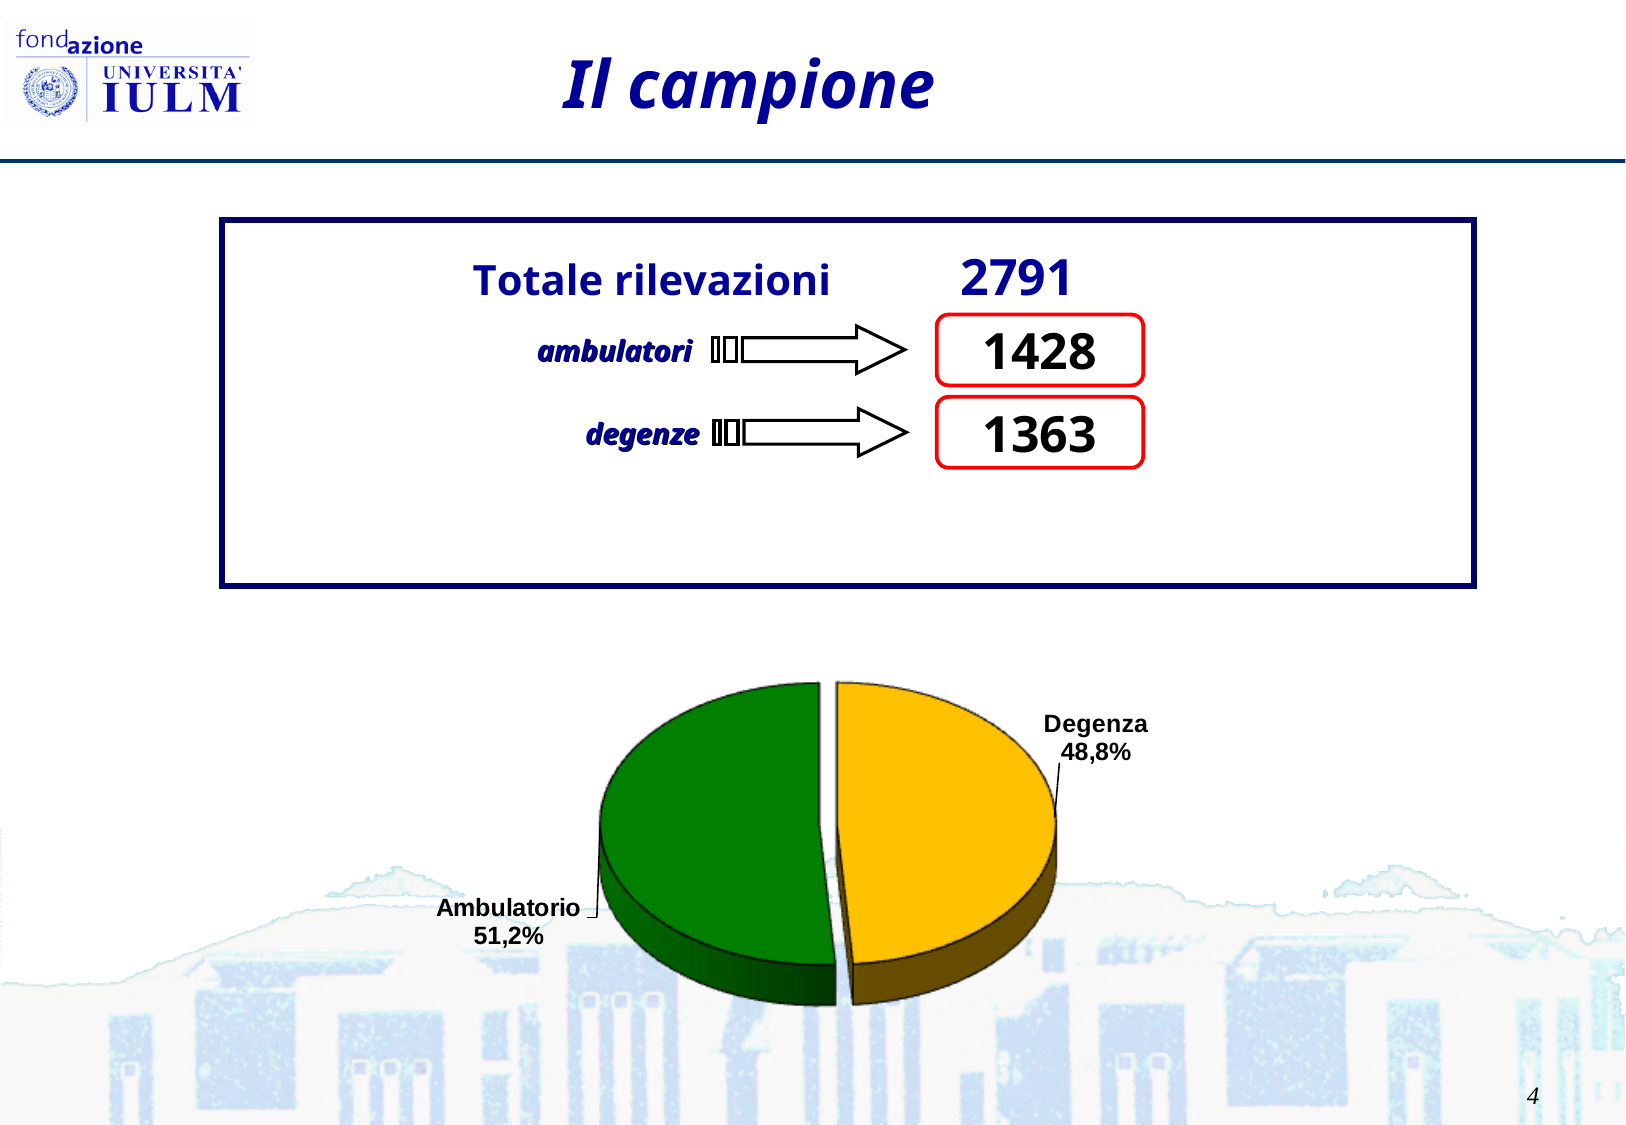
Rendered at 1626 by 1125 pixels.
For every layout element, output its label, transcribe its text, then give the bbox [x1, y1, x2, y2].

text_box Totale rilevazioni 2791 [458, 223, 1167, 303]
picture [367, 472, 1258, 1081]
text_box 1428 [936, 314, 1144, 386]
text_box degenze [381, 397, 714, 469]
text_box 1363 [936, 396, 1144, 468]
text_box ambulatori [381, 314, 714, 386]
text_box Il campione [134, 18, 1367, 144]
picture [5, 19, 134, 127]
